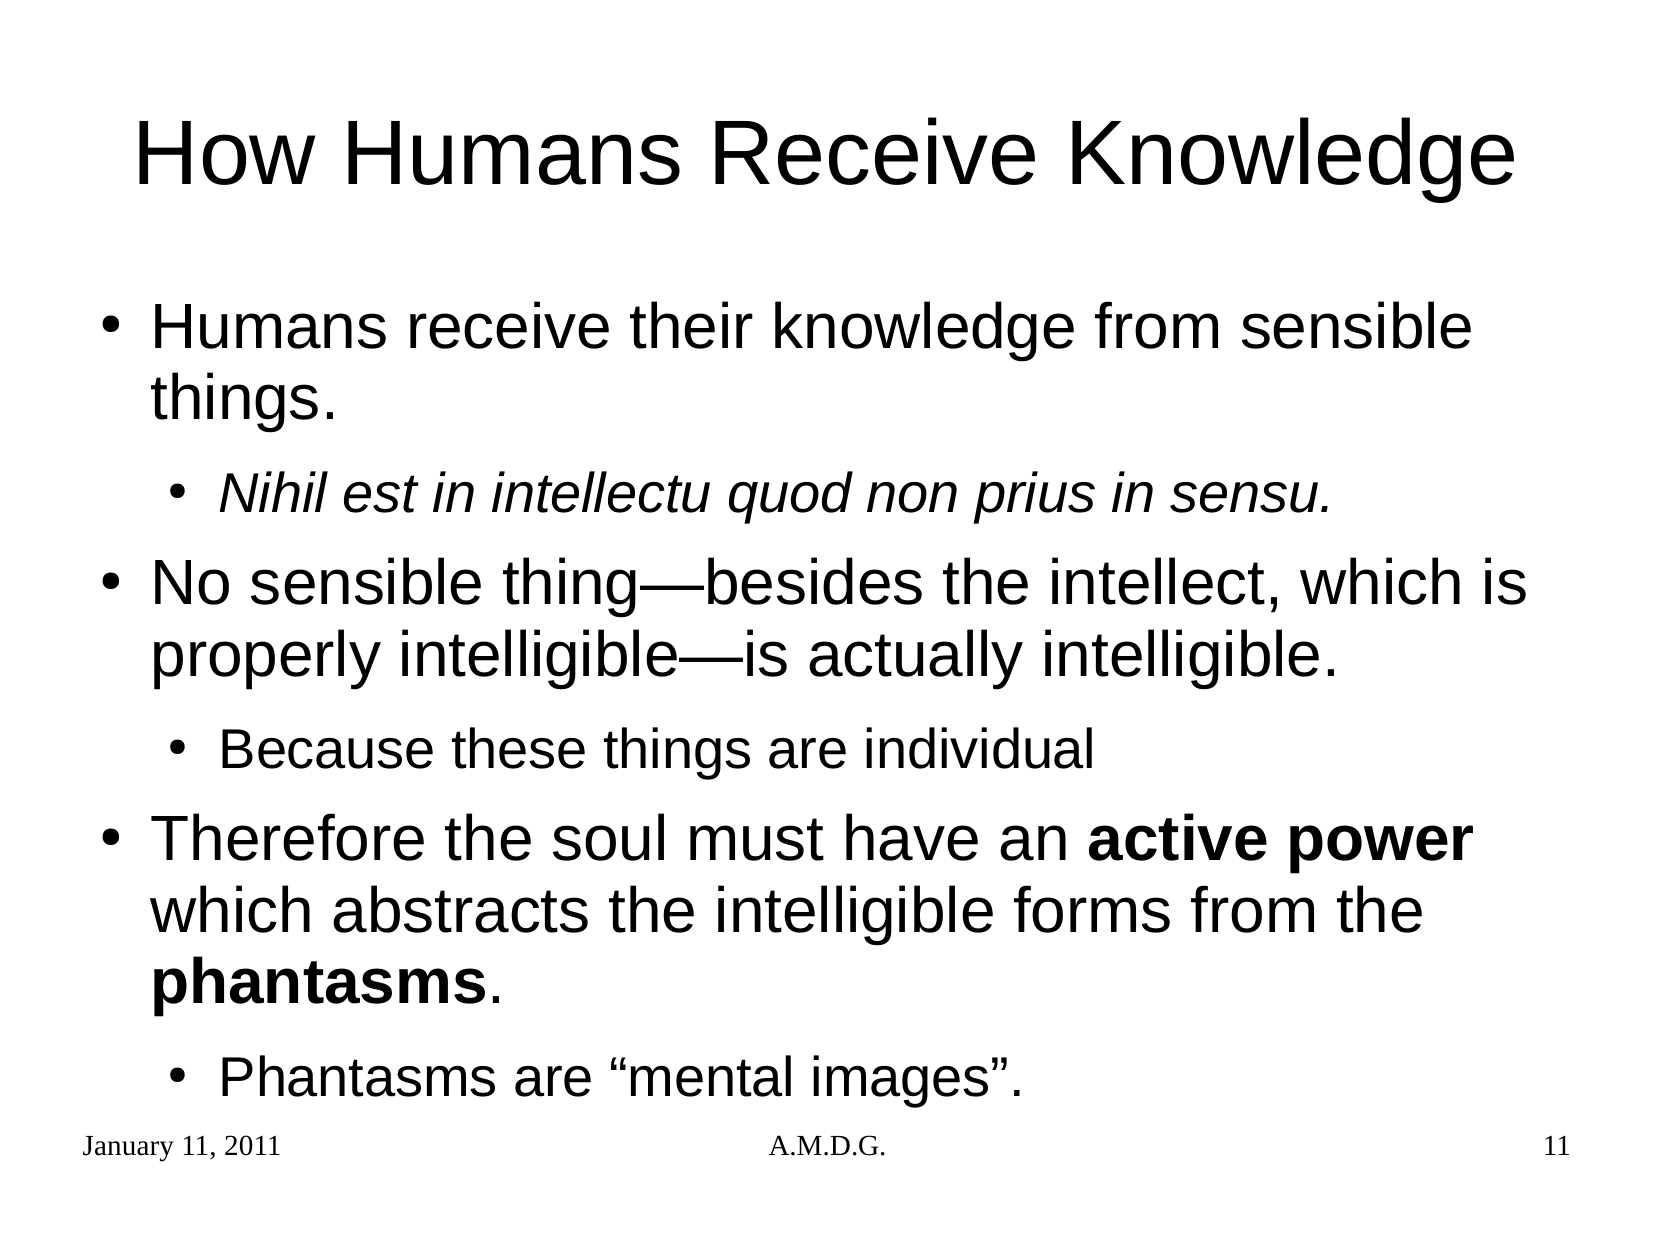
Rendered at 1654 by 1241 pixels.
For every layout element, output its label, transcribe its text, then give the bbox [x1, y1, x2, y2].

list Humans receive their knowledge from sensible things. Nihil est in intellectu quod non prius in sensu. No sensible thing—besides the intellect, which is properly intelligible—is actually intelligible. Because these things are individual Therefore the soul must have an active power which abstracts the intelligible forms from the phantasms. Phantasms are “mental images”. [82, 290, 1571, 1109]
title How Humans Receive Knowledge [82, 49, 1571, 257]
